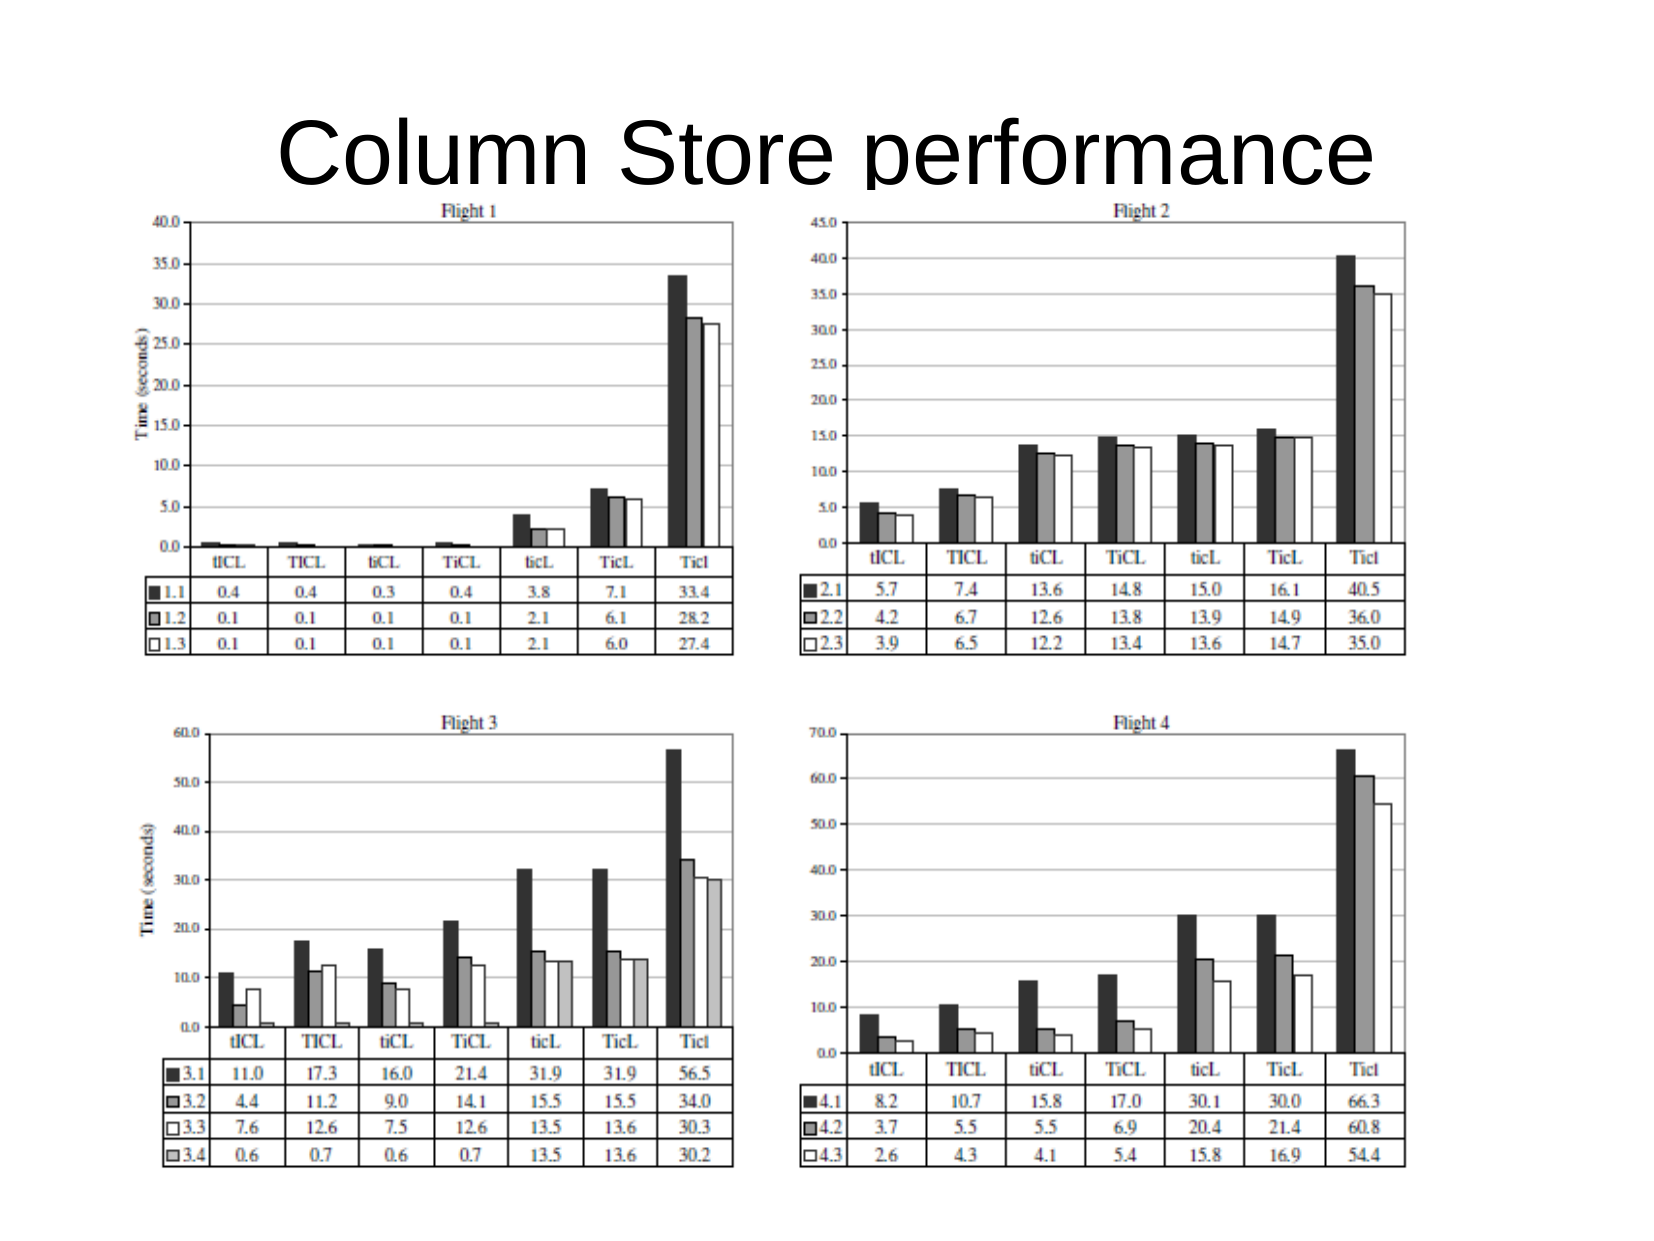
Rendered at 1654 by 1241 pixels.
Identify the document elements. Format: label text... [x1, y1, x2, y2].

title Column Store performance [82, 56, 1571, 250]
picture [124, 190, 1418, 1182]
